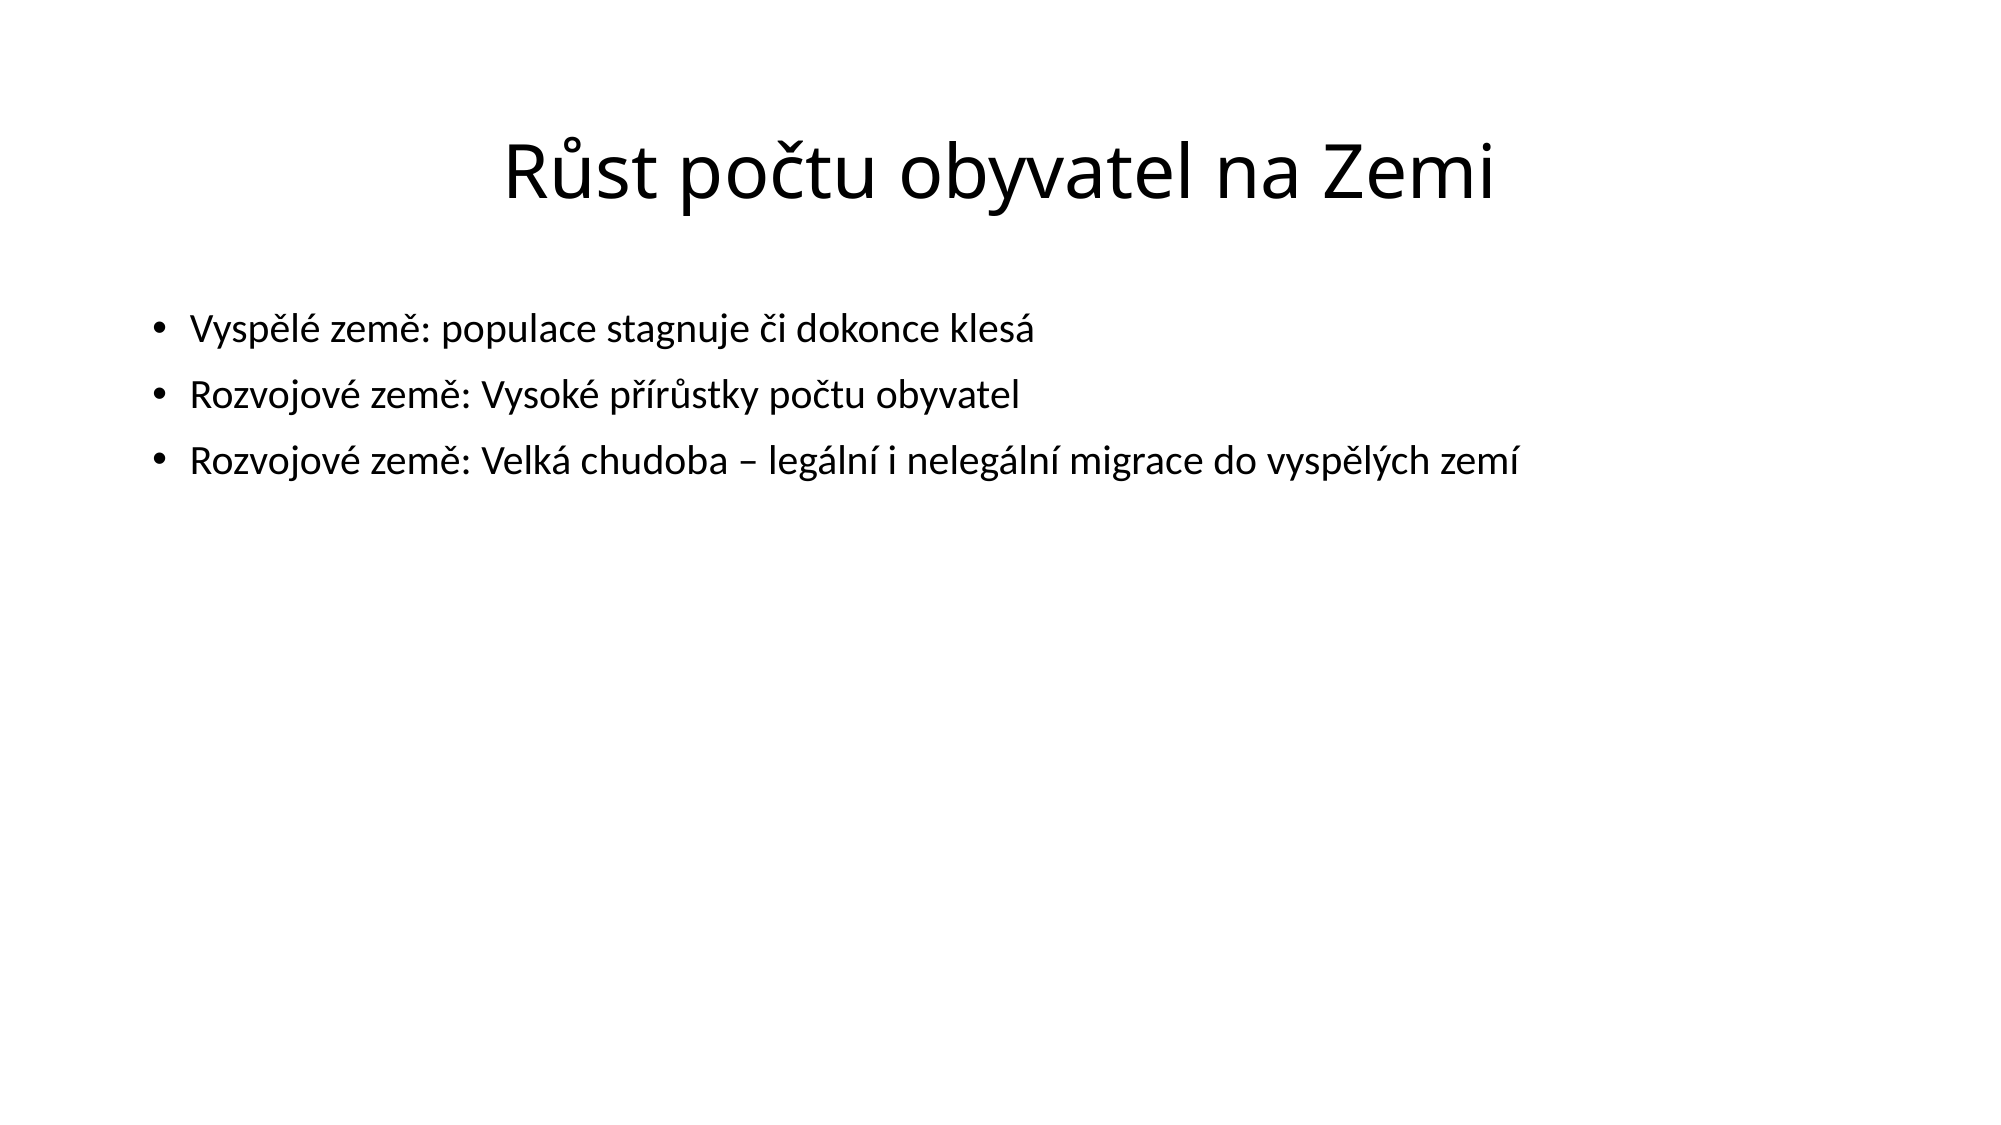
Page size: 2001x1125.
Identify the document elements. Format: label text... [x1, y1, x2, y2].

title Růst počtu obyvatel na Zemi [137, 59, 1863, 278]
list Vyspělé země: populace stagnuje či dokonce klesá Rozvojové země: Vysoké přírůstky počtu obyvatel Rozvojové země: Velká chudoba – legální i nelegální migrace do vyspělých zemí [137, 299, 1863, 1014]
